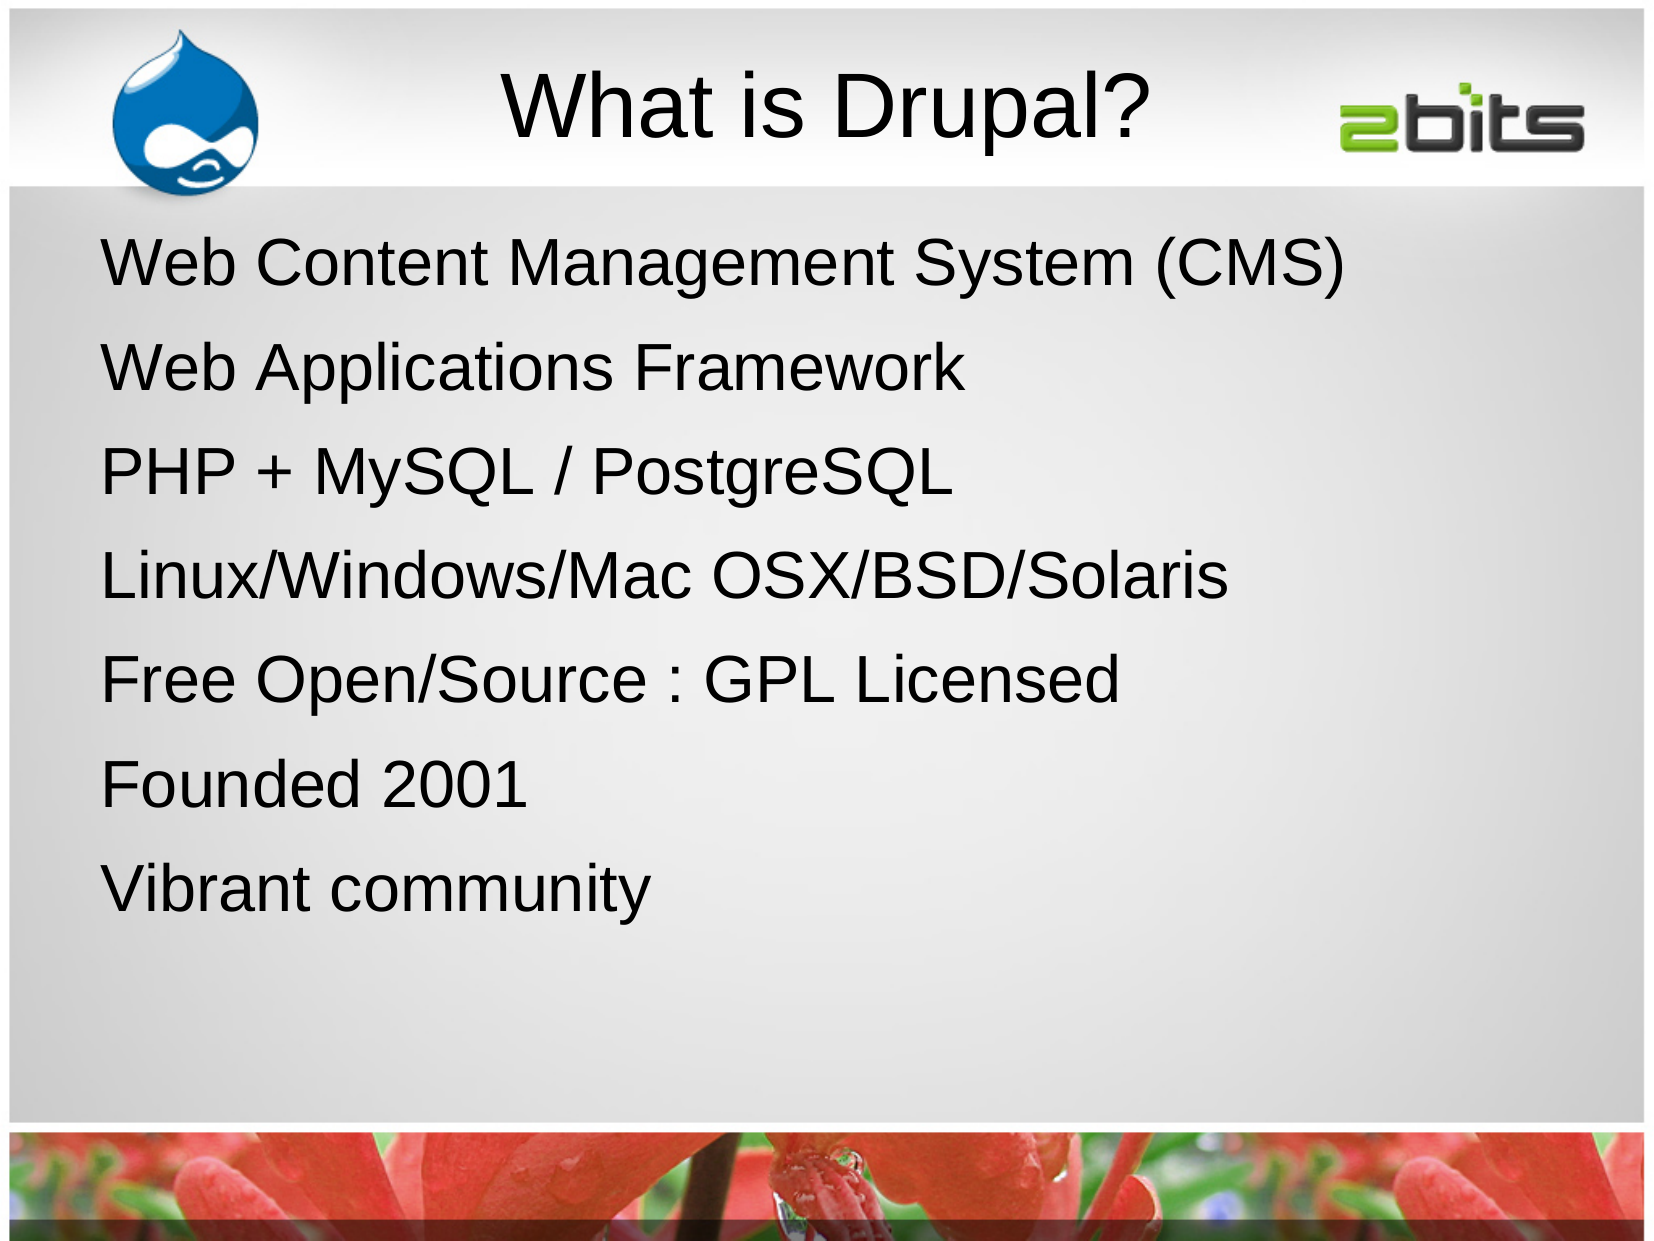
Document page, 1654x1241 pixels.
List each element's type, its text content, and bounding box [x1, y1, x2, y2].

title What is Drupal? [82, 9, 1571, 202]
picture [0, 0, 1654, 1241]
list Web Content Management System (CMS) Web Applications Framework PHP + MySQL / PostgreSQL Linux/Windows/Mac OSX/BSD/Solaris Free Open/Source : GPL Licensed Founded 2001 Vibrant community [82, 225, 1571, 1098]
